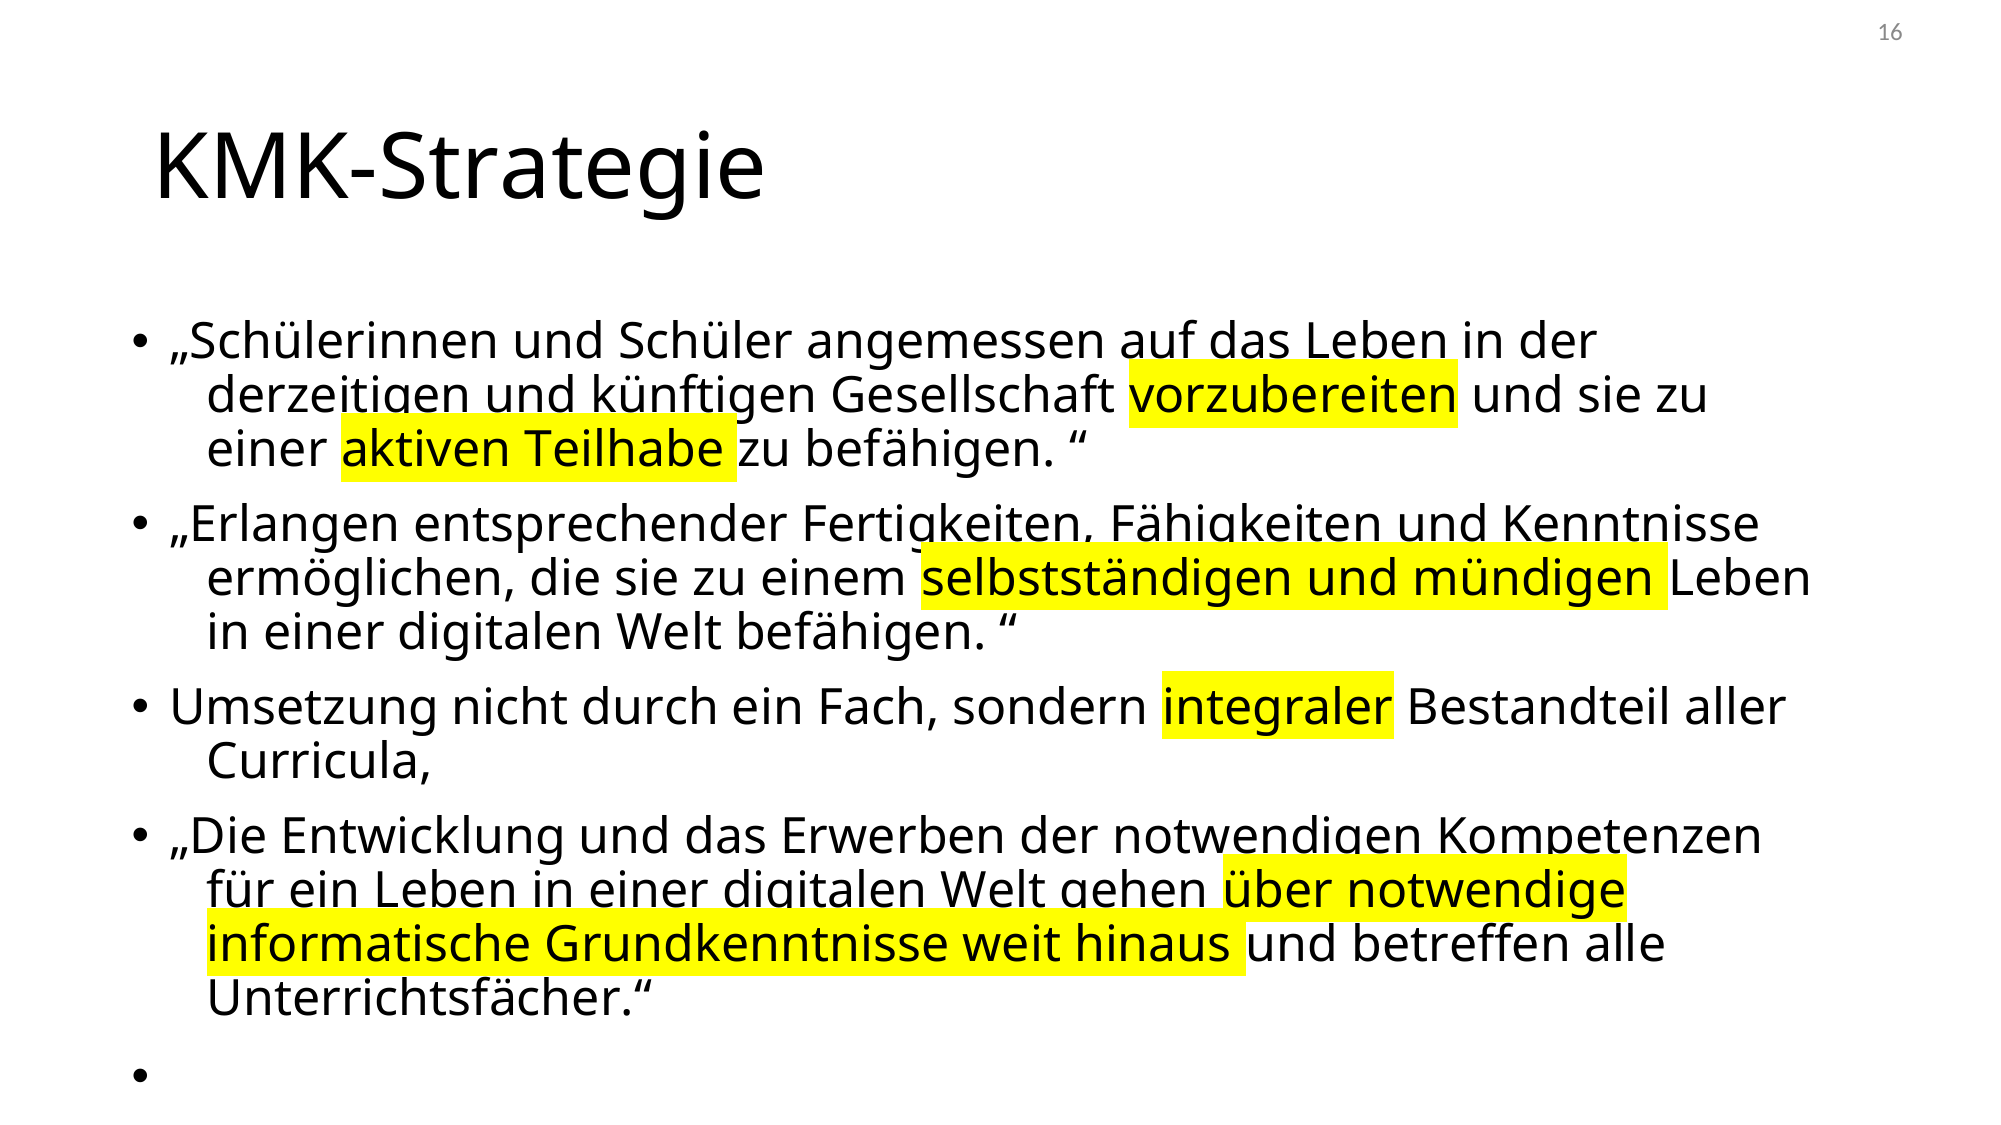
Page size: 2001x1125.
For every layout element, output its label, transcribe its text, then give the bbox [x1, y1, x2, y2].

text_box 16 [1862, 0, 2000, 61]
title KMK-Strategie [137, 59, 1863, 278]
list „Schülerinnen und Schüler angemessen auf das Leben in der derzeitigen und künftigen Gesellschaft vorzubereiten und sie zu einer aktiven Teilhabe zu befähigen. “ „Erlangen entsprechender Fertigkeiten, Fähigkeiten und Kenntnisse ermöglichen, die sie zu einem selbstständigen und mündigen Leben in einer digitalen Welt befähigen. “ Umsetzung nicht durch ein Fach, sondern integraler Bestandteil aller Curricula, „Die Entwicklung und das Erwerben der notwendigen Kompetenzen für ein Leben in einer digitalen Welt gehen über notwendige informatische Grundkenntnisse weit hinaus und betreffen alle Unterrichtsfächer.“ [116, 308, 1842, 1045]
